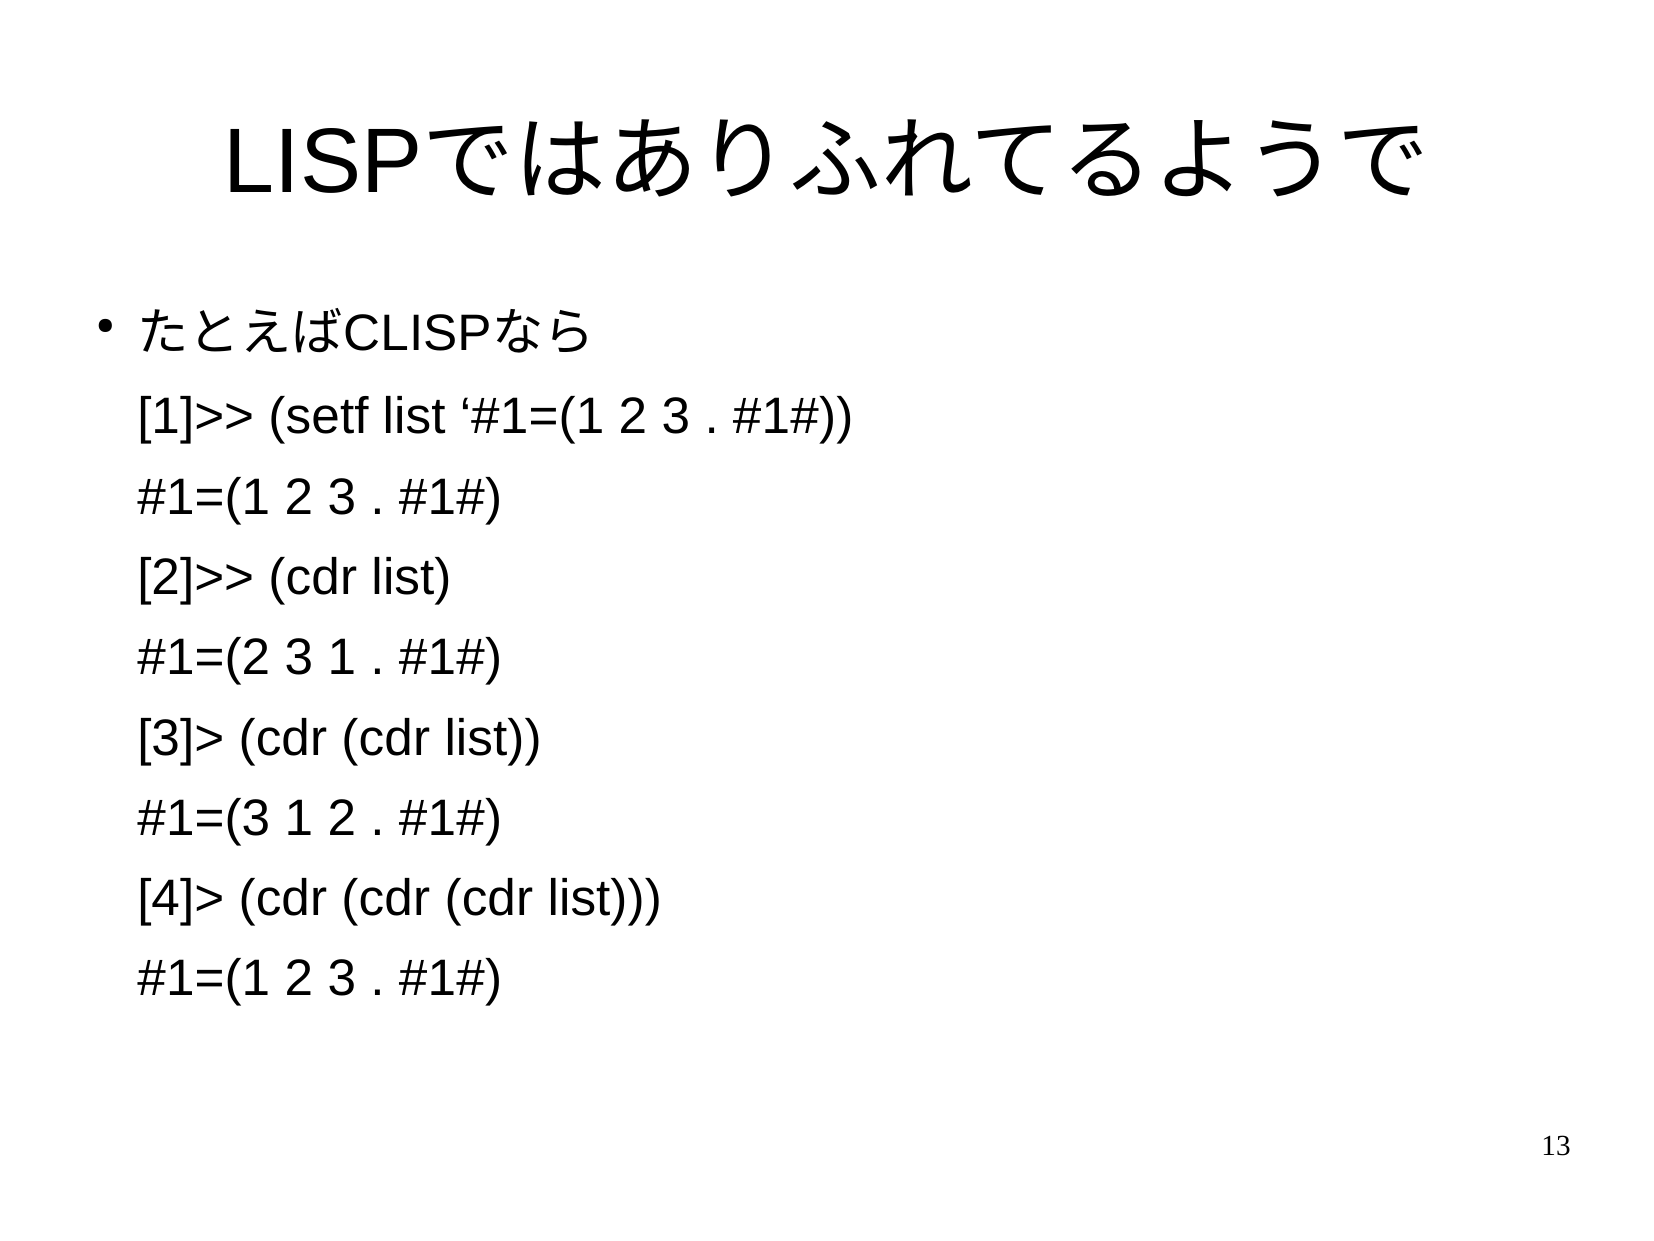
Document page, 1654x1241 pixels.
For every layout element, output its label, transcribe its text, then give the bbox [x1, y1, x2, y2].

title LISPではありふれてるようで [82, 49, 1571, 257]
list たとえばCLISPなら [1]>> (setf list ‘#1=(1 2 3 . #1#)) #1=(1 2 3 . #1#) [2]>> (cdr list) #1=(2 3 1 . #1#) [3]> (cdr (cdr list)) #1=(3 1 2 . #1#) [4]> (cdr (cdr (cdr list))) #1=(1 2 3 . #1#) [82, 290, 1571, 1010]
